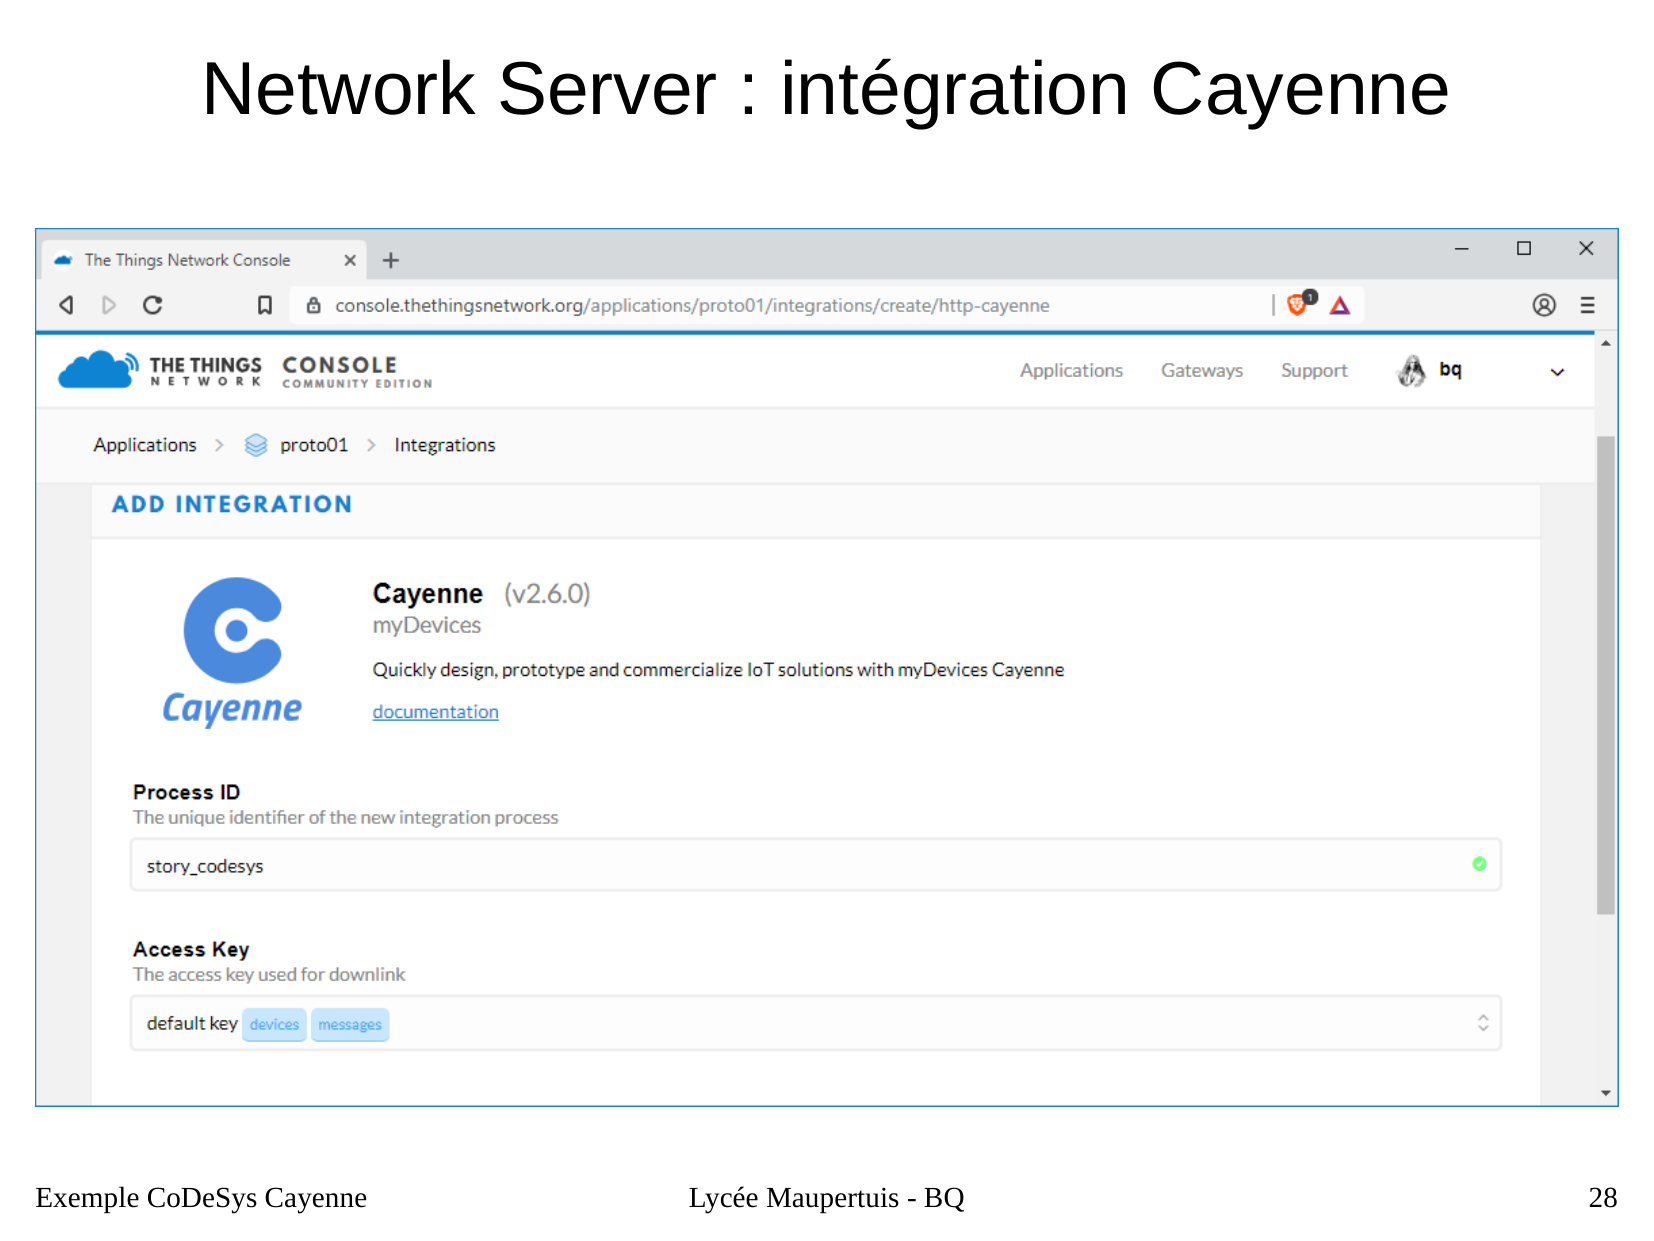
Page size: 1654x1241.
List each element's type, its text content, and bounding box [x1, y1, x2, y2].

title Network Server : intégration Cayenne [35, 35, 1619, 142]
picture [35, 228, 1619, 1107]
